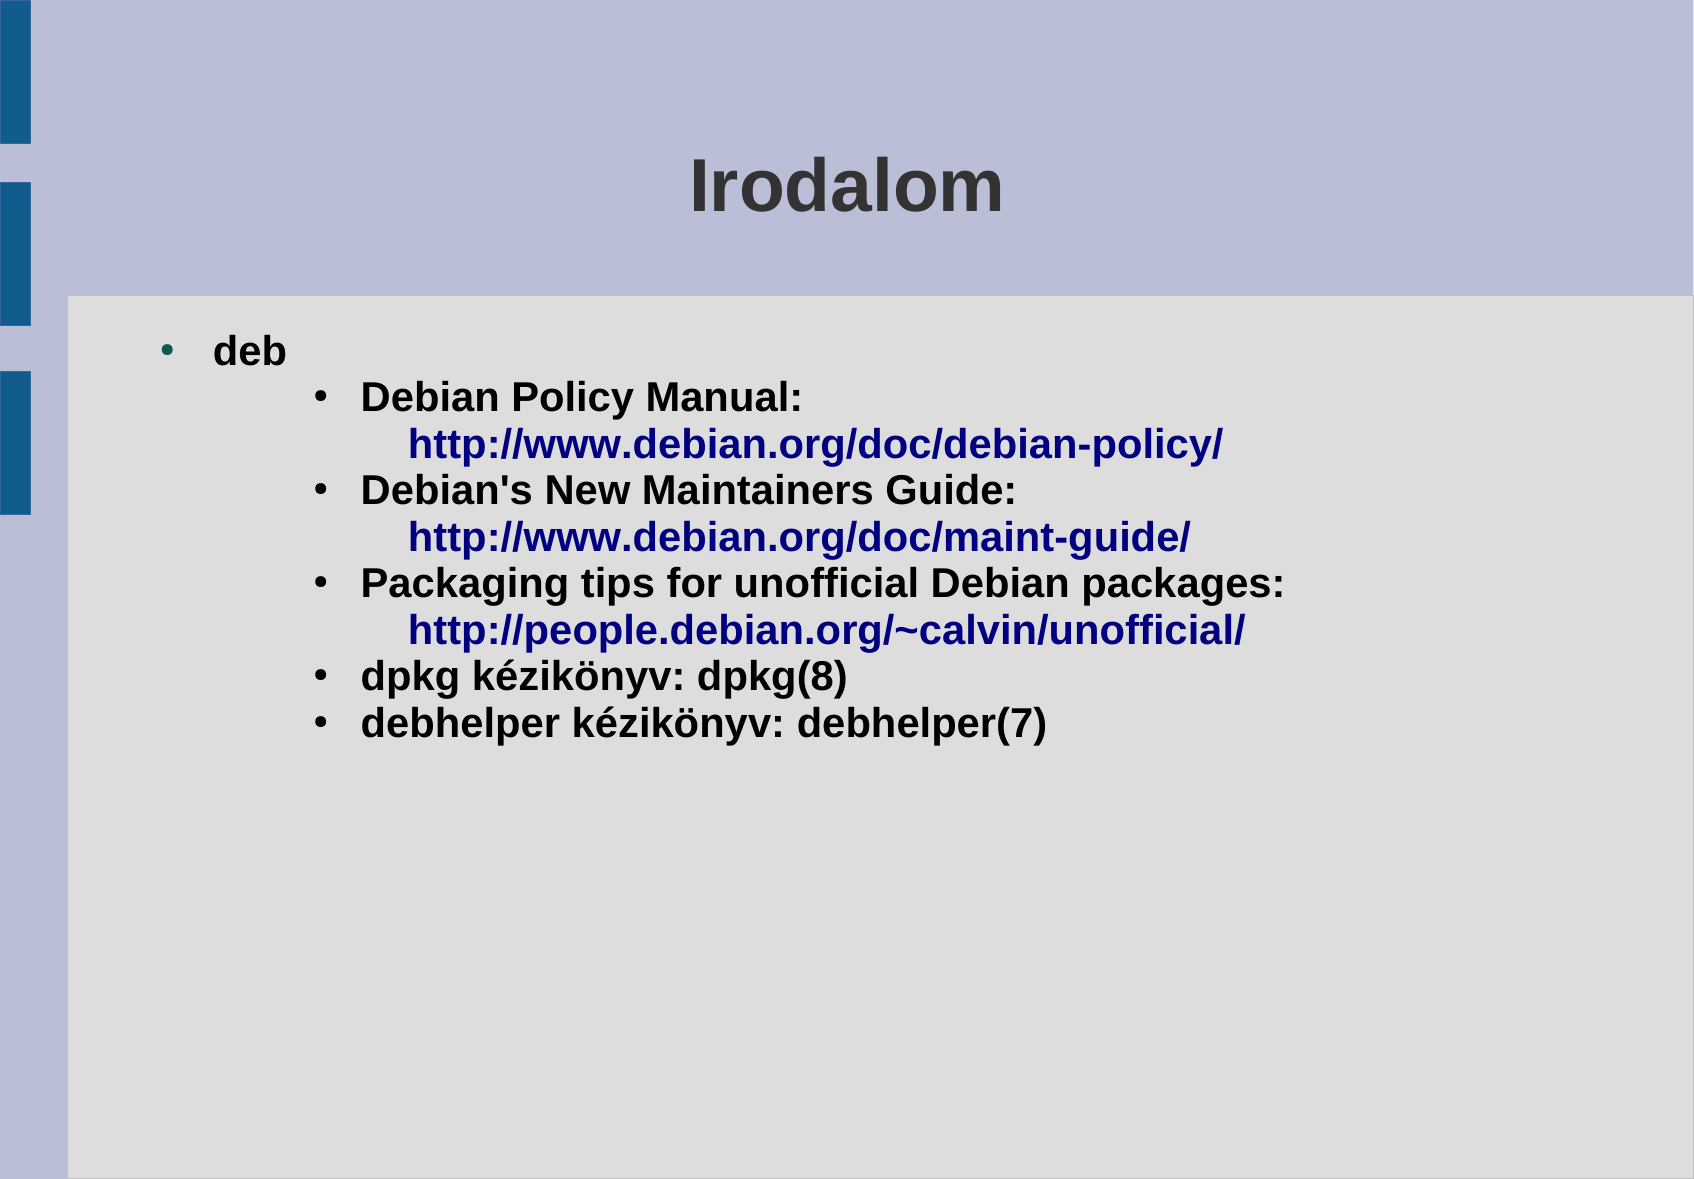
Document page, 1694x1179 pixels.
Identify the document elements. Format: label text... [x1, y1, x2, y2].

list deb Debian Policy Manual: http://www.debian.org/doc/debian-policy/ Debian's New Maintainers Guide: http://www.debian.org/doc/maint-guide/ Packaging tips for unofficial Debian packages: http://people.debian.org/~calvin/unofficial/ dpkg kézikönyv: dpkg(8) debhelper kézikönyv: debhelper(7) [124, 327, 1571, 1071]
title Irodalom [124, 86, 1571, 284]
